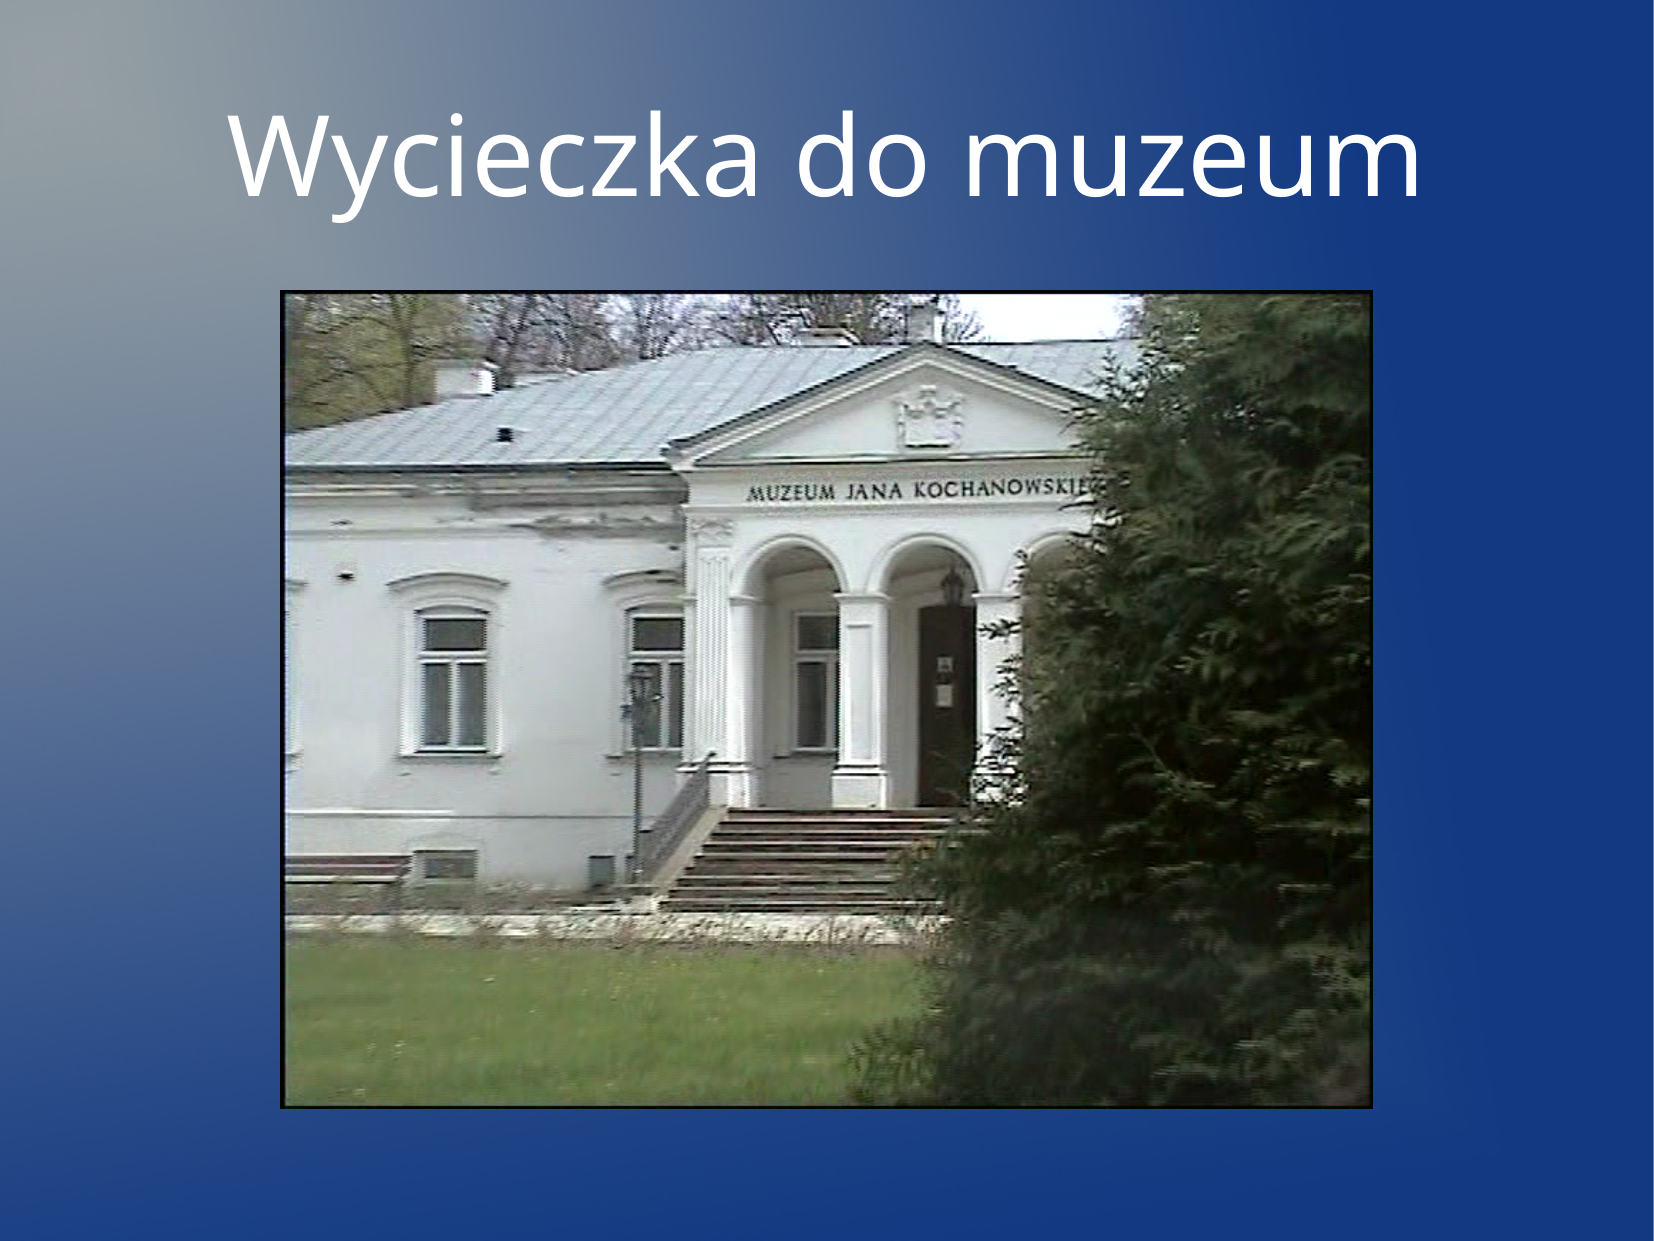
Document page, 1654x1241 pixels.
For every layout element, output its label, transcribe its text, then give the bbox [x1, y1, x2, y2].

picture [0, 0, 1654, 1241]
title Wycieczka do muzeum [82, 49, 1571, 257]
